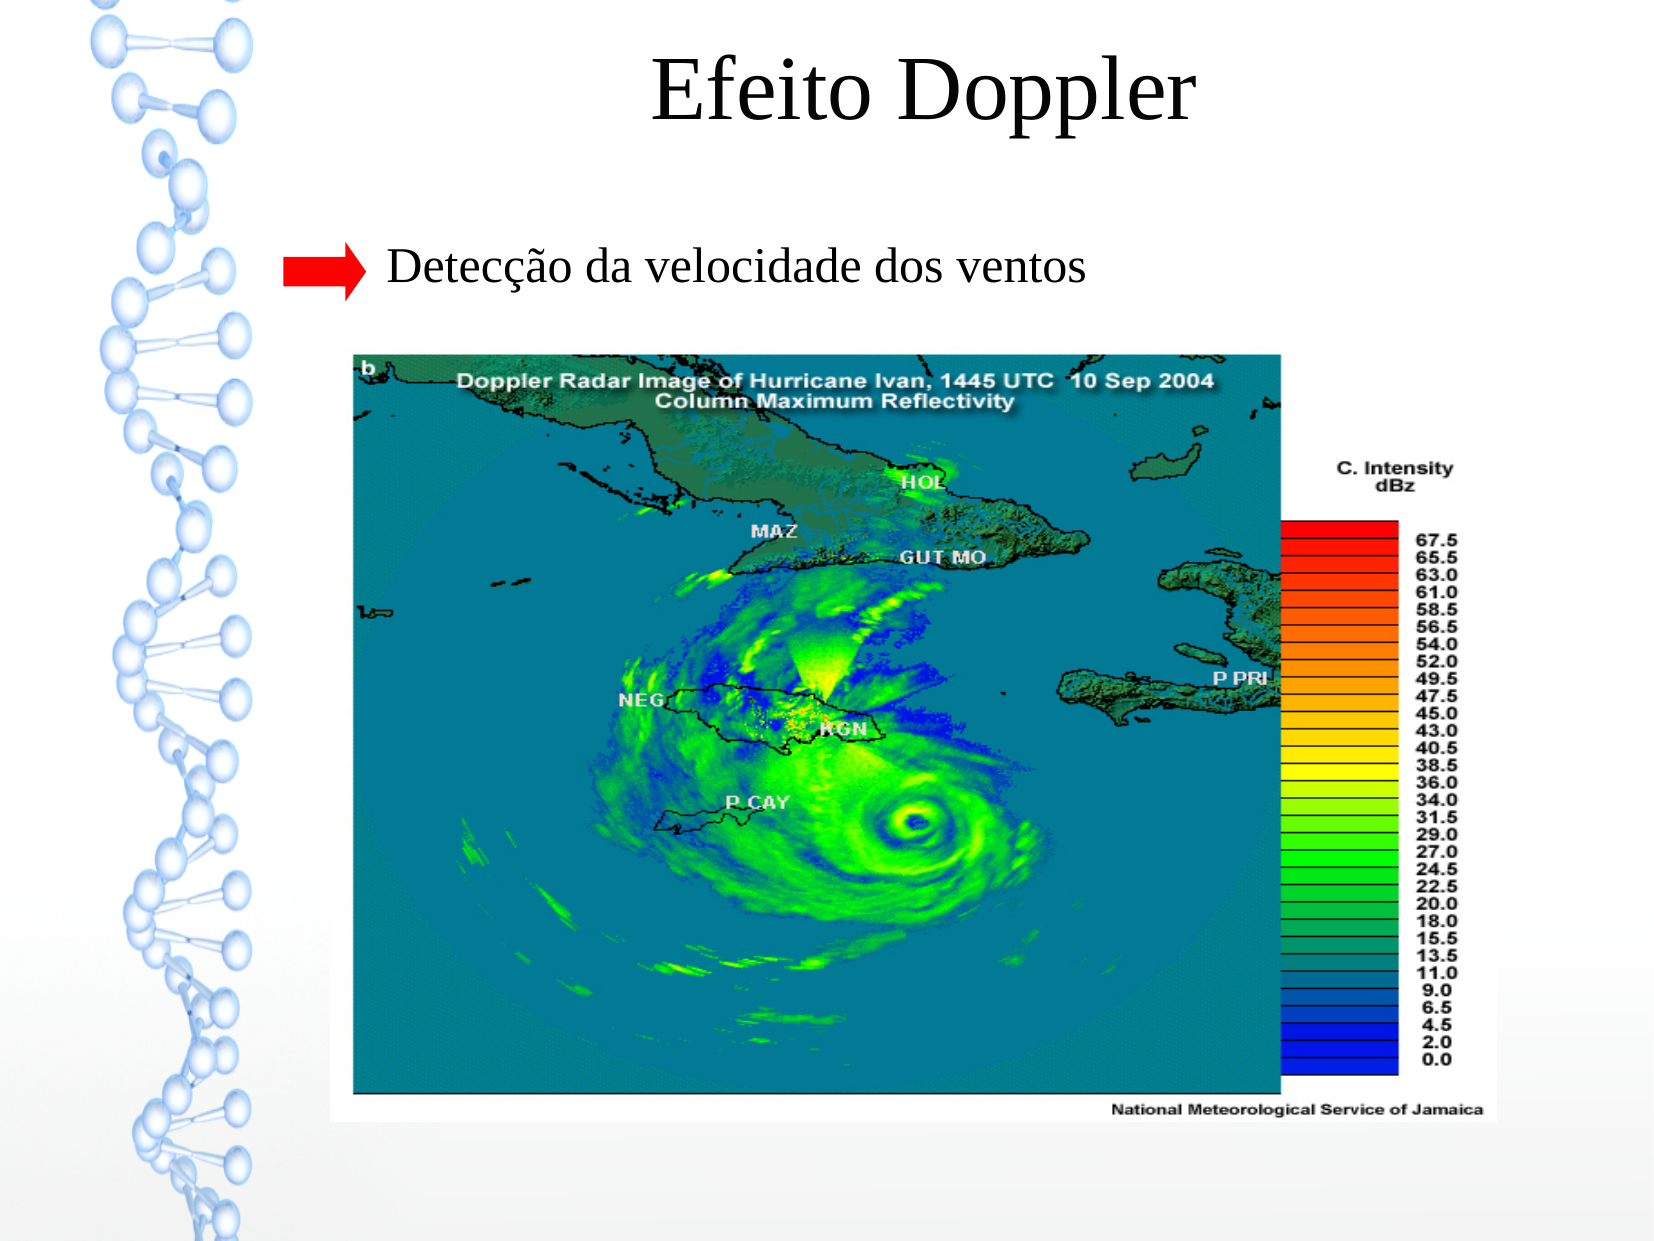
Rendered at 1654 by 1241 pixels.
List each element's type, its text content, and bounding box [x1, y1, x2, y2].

title Efeito Doppler [265, 37, 1583, 140]
text_box [283, 242, 367, 302]
text_box Detecção da velocidade dos ventos [271, 230, 1619, 798]
picture [0, 0, 1654, 1241]
